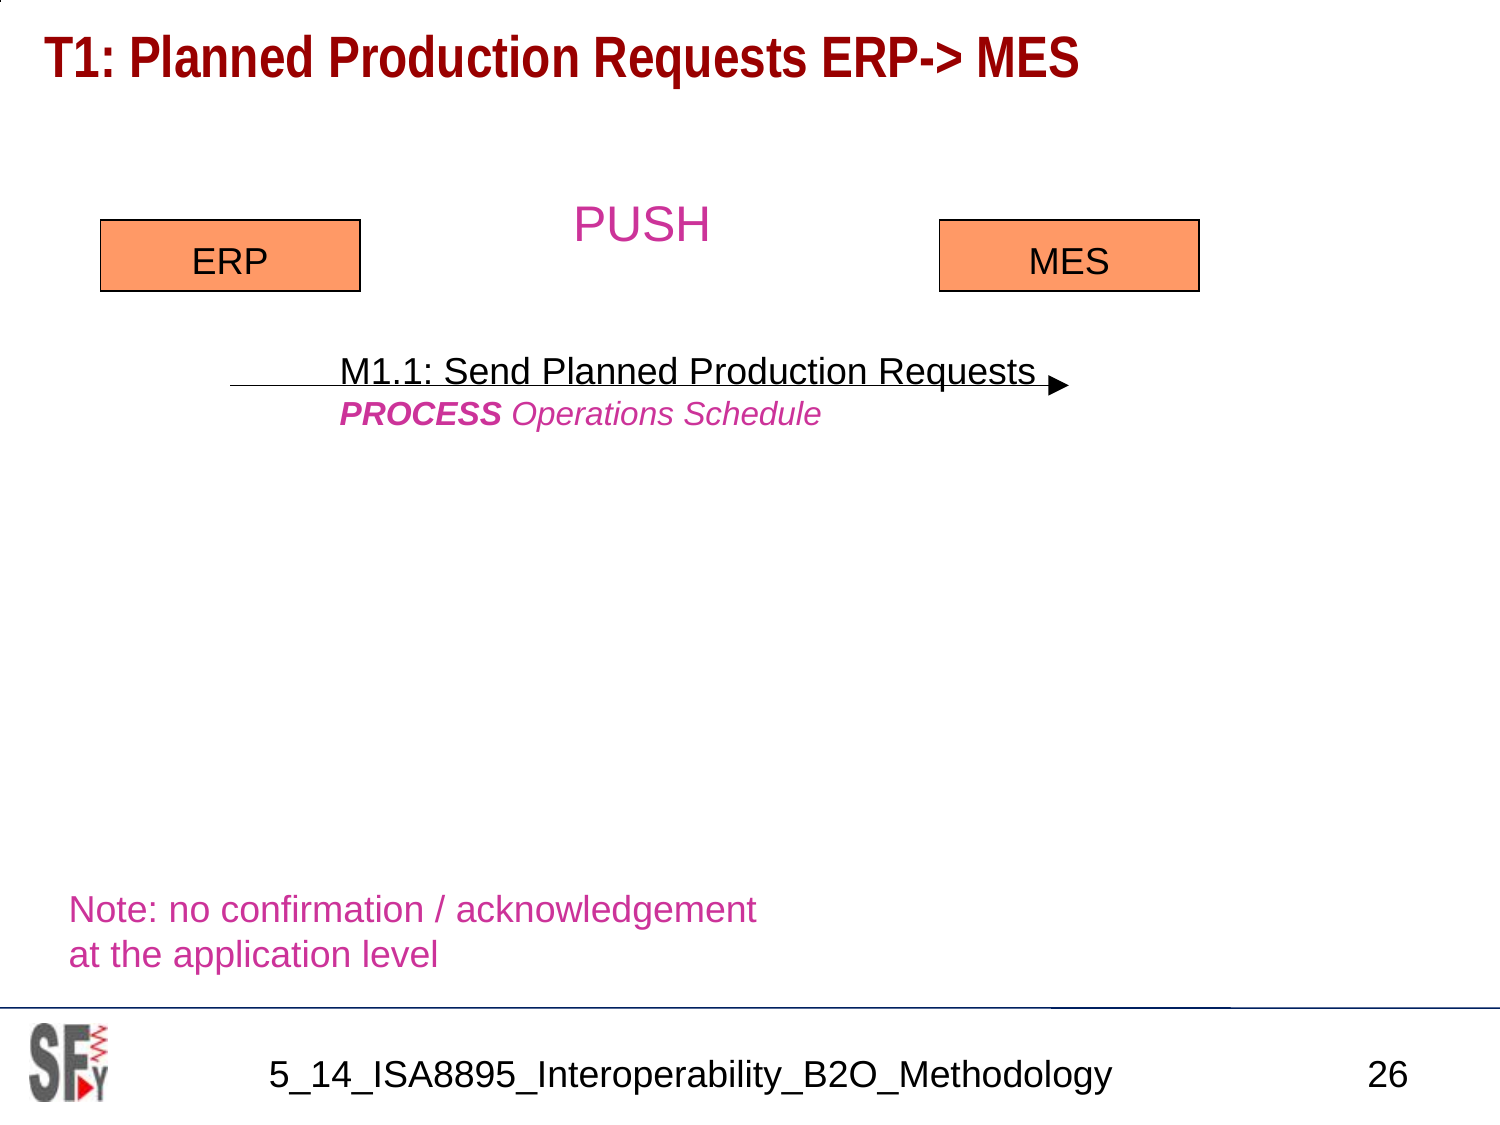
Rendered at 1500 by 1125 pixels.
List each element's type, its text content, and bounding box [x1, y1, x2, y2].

text_box M1.1: Send Planned Production Requests PROCESS Operations Schedule [249, 332, 1052, 441]
footer 5_14_ISA8895_Interoperability_B2O_Methodology [253, 1034, 1336, 1103]
text_box PUSH [558, 176, 727, 259]
picture [29, 1023, 108, 1102]
text_box Note: no confirmation / acknowledgement at the application level [53, 869, 783, 983]
slide_number <numéro> [1352, 1034, 1490, 1103]
text_box ERP [100, 219, 361, 292]
text_box MES [939, 219, 1199, 292]
title T1: Planned Production Requests ERP-> MES [29, 12, 1471, 138]
